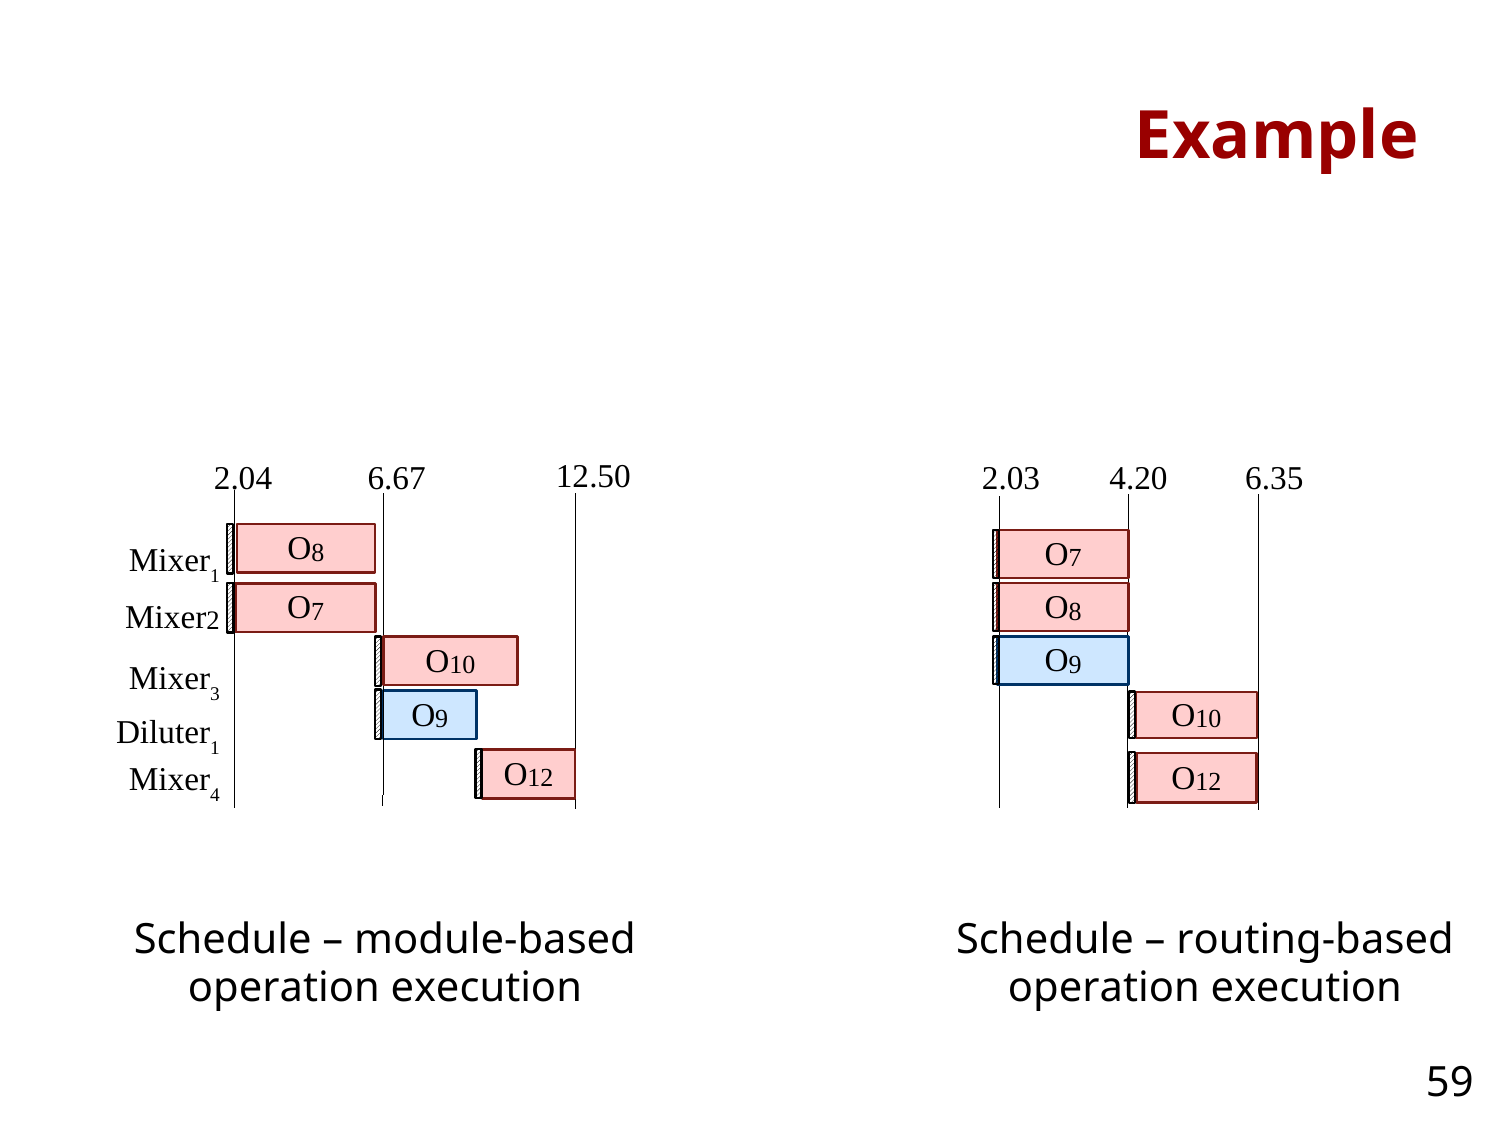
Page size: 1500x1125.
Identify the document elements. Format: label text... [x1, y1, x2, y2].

text_box Mixer4 [90, 749, 235, 811]
text_box Diluter1 [90, 702, 235, 749]
text_box O12 [1136, 753, 1257, 803]
text_box [374, 636, 382, 686]
text_box O8 [236, 524, 375, 573]
text_box [227, 583, 234, 633]
text_box O7 [997, 530, 1129, 579]
text_box O9 [997, 636, 1129, 685]
text_box O9 [384, 690, 477, 739]
text_box 2.04 [199, 451, 320, 531]
text_box Mixer3 [90, 649, 235, 702]
text_box Schedule – routing-based operation execution [894, 907, 1500, 1019]
text_box 4.20 [1094, 451, 1214, 531]
text_box Mixer2 [90, 590, 235, 649]
text_box O10 [383, 636, 518, 685]
text_box O10 [1136, 692, 1257, 738]
text_box O8 [997, 583, 1129, 632]
text_box [992, 583, 999, 631]
text_box [227, 524, 234, 574]
text_box 12.50 [541, 449, 680, 530]
text_box [1128, 691, 1135, 738]
text_box [992, 530, 999, 578]
text_box Mixer1 [90, 531, 235, 590]
text_box 2.03 [967, 451, 1085, 531]
text_box [1128, 752, 1135, 803]
text_box 6.67 [352, 451, 475, 531]
text_box [475, 748, 482, 799]
text_box O7 [235, 583, 376, 632]
text_box Schedule – module-based operation execution [44, 907, 726, 1019]
text_box [993, 636, 999, 684]
text_box 6.35 [1230, 451, 1353, 531]
title Example [75, 44, 1419, 227]
text_box O12 [482, 749, 576, 799]
text_box [374, 689, 382, 740]
